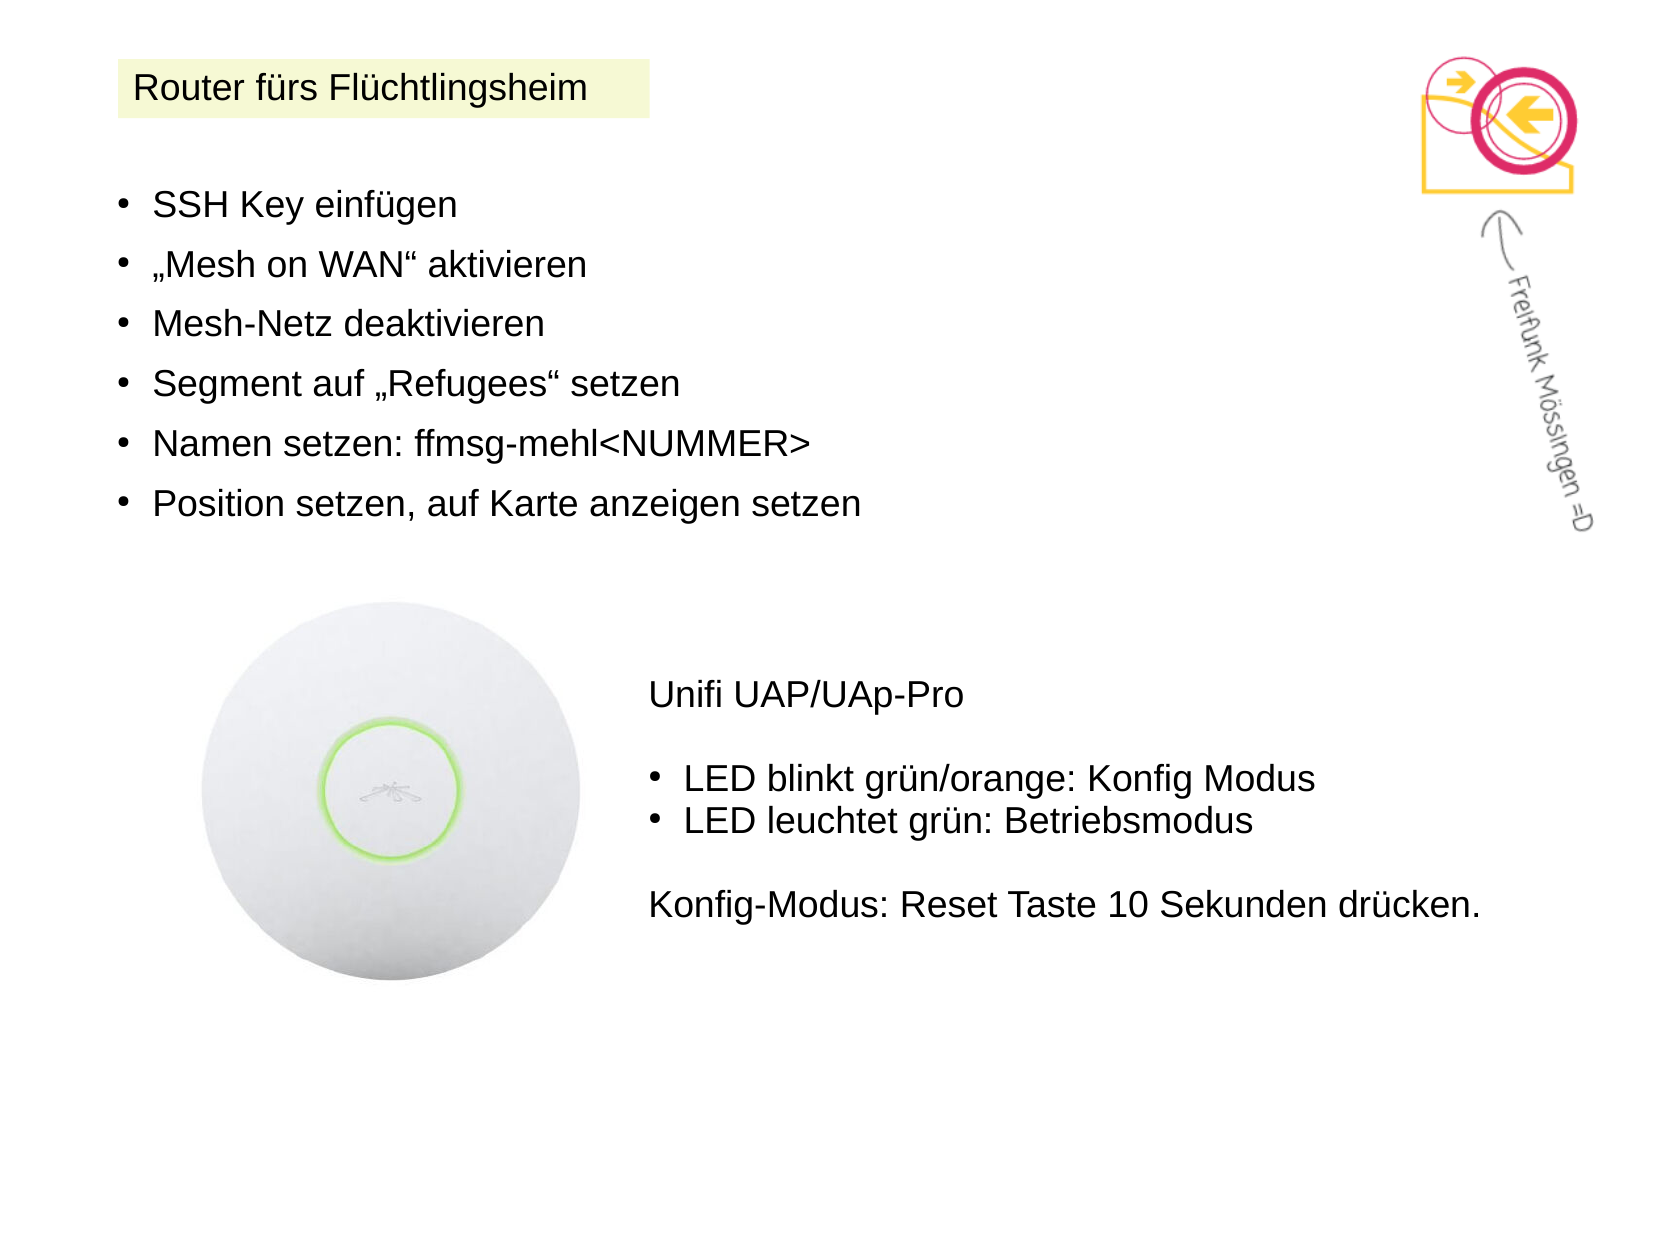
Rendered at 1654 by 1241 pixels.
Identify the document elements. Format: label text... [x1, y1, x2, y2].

text_box Unifi UAP/UAp-Pro LED blinkt grün/orange: Konfig Modus LED leuchtet grün: Betriebsmodus Konfig-Modus: Reset Taste 10 Sekunden drücken. [633, 665, 1497, 933]
picture [147, 547, 634, 1034]
text_box SSH Key einfügen „Mesh on WAN“ aktivieren Mesh-Netz deaktivieren Segment auf „Refugees“ setzen Namen setzen: ffmsg-mehl<NUMMER> Position setzen, auf Karte anzeigen setzen [102, 176, 1402, 532]
picture [1401, 29, 1627, 562]
text_box Router fürs Flüchtlingsheim [118, 59, 650, 119]
